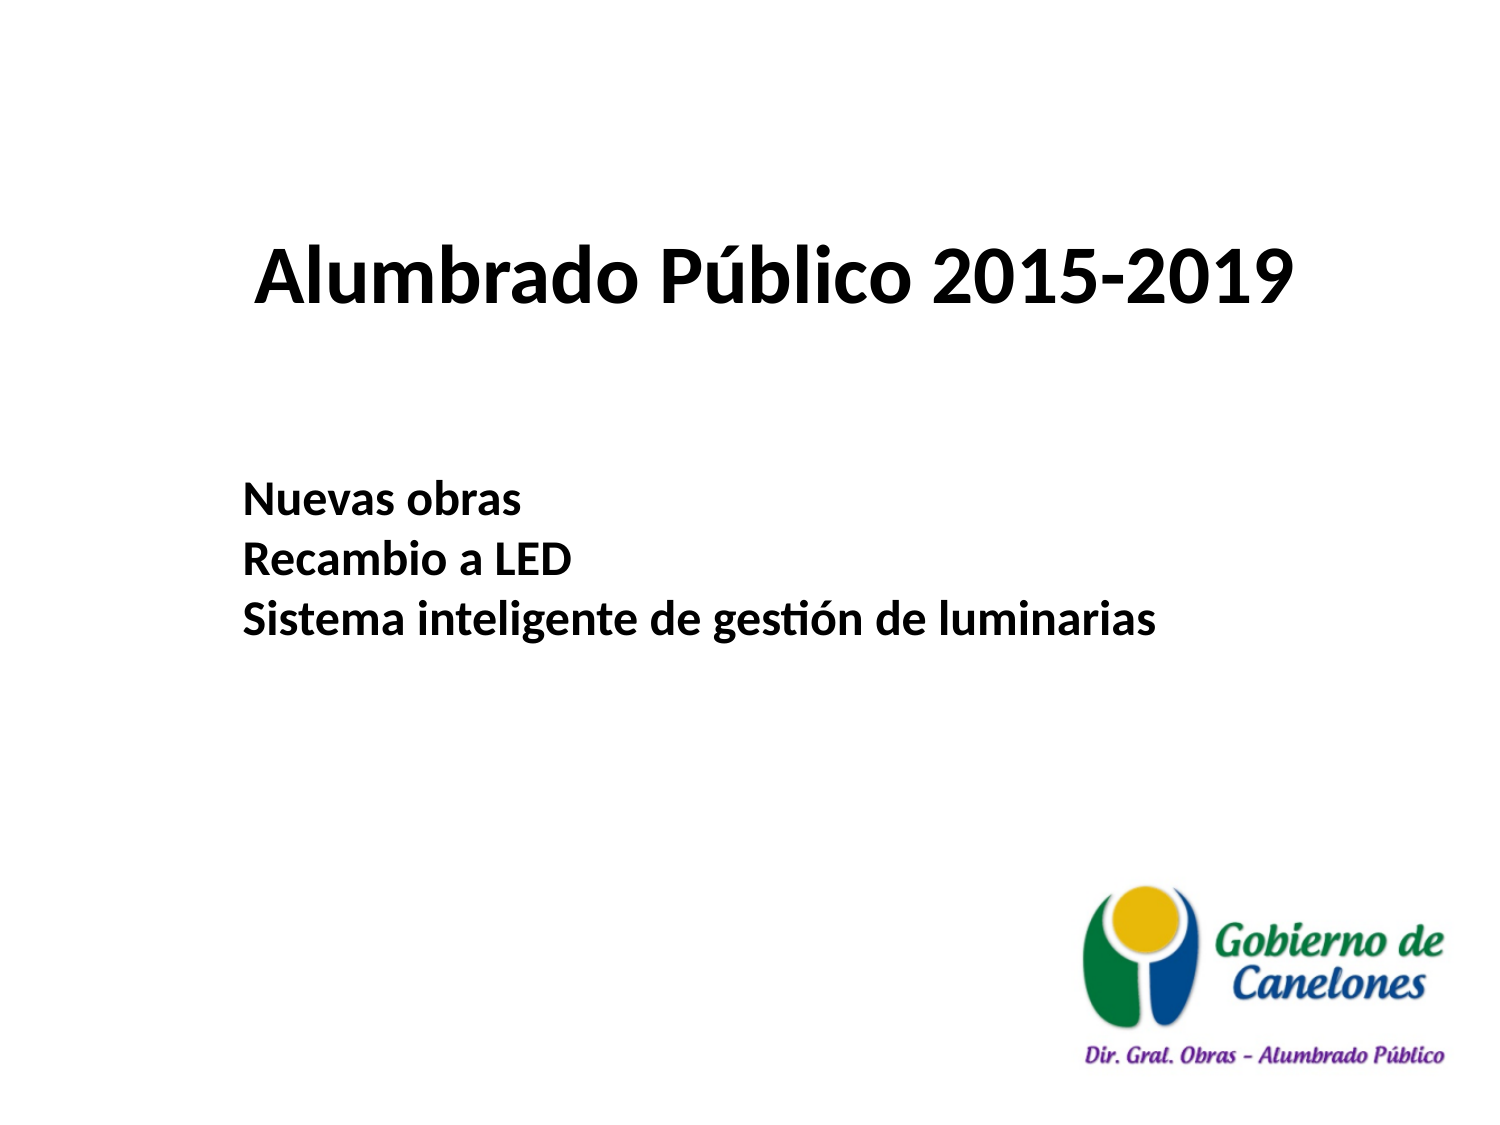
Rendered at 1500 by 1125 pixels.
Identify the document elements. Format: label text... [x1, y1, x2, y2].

title Alumbrado Público 2015-2019 [137, 212, 1413, 338]
picture [1062, 868, 1465, 1077]
subtitle Nuevas obras Recambio a LED Sistema inteligente de gestión de luminarias [228, 458, 1272, 667]
